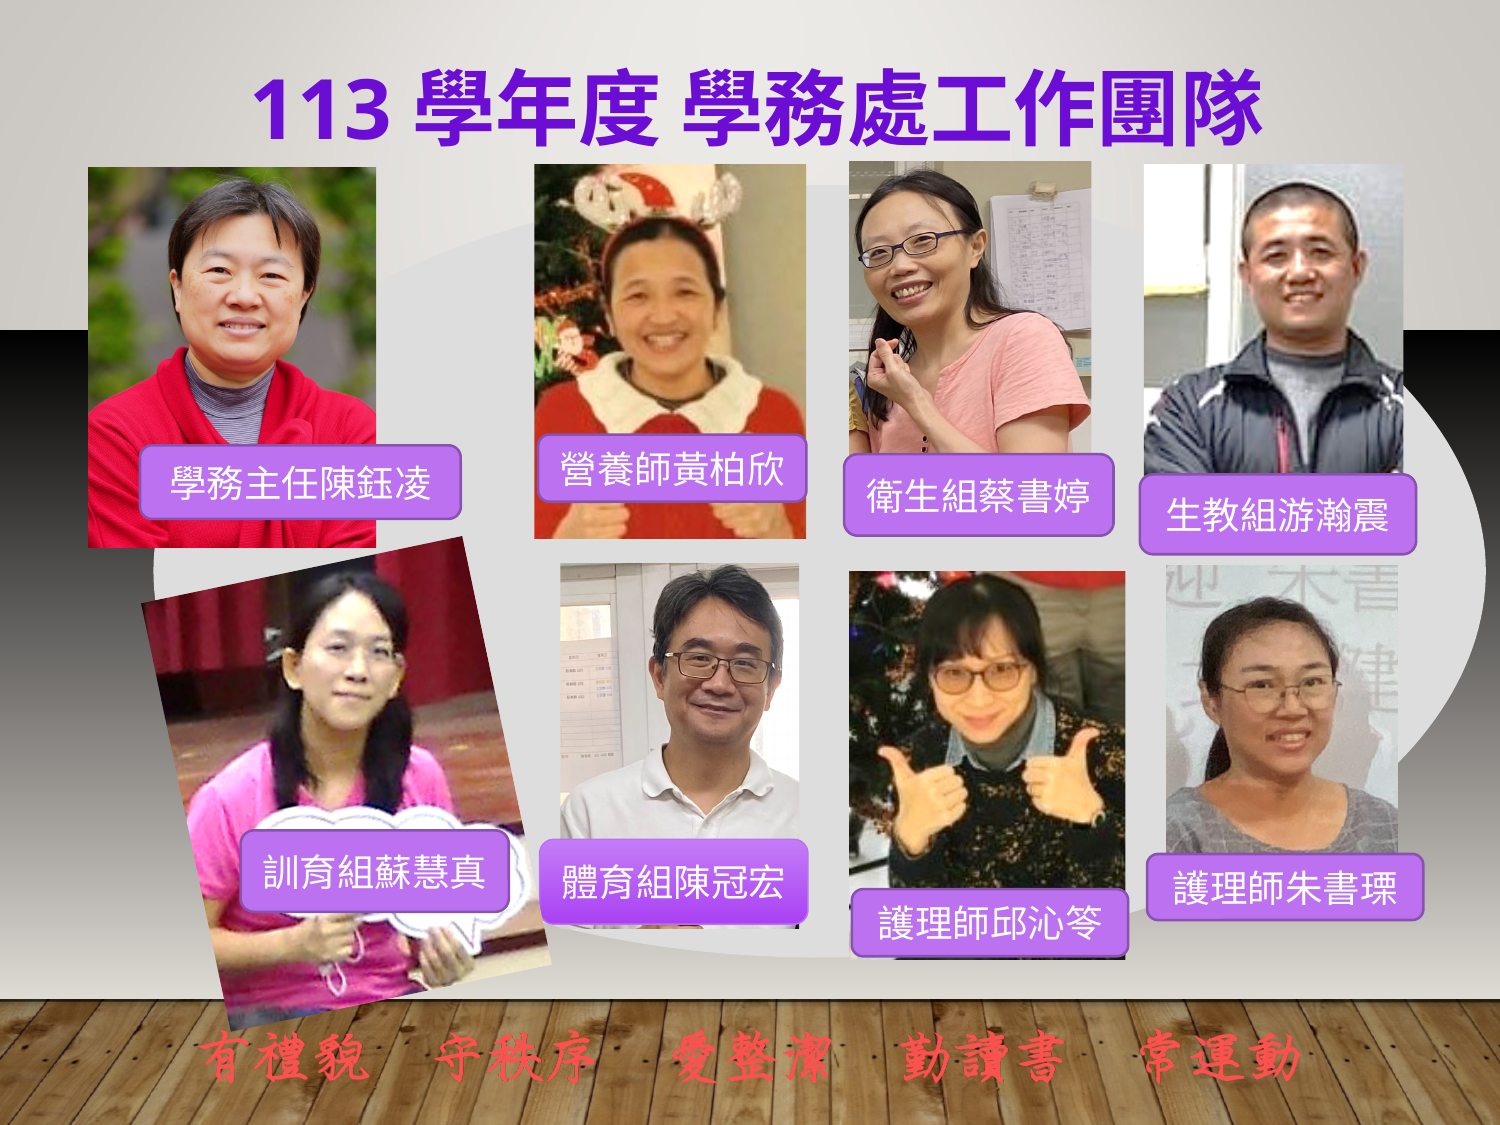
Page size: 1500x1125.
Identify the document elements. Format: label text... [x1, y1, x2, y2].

picture [560, 924, 800, 929]
picture [88, 167, 377, 548]
picture [1166, 565, 1398, 853]
picture [560, 563, 800, 840]
text_box 體育組陳冠宏 [539, 839, 808, 925]
picture [1143, 164, 1404, 478]
picture [141, 536, 552, 1032]
text_box 生教組游瀚震 [1139, 474, 1417, 555]
text_box 護理師邱沁笭 [851, 889, 1129, 957]
text_box 護理師朱書瑮 [1147, 853, 1424, 921]
text_box 學務主任陳鈺凌 [140, 445, 461, 519]
picture [849, 161, 1092, 456]
picture [534, 164, 807, 539]
title 113學年度 學務處工作團隊 [234, 59, 1314, 232]
text_box 衛生組蔡書婷 [844, 454, 1114, 536]
text_box 營養師黃柏欣 [538, 434, 807, 502]
text_box 訓育組蘇慧真 [240, 830, 509, 912]
picture [849, 571, 1126, 960]
text_box [153, 232, 1486, 958]
